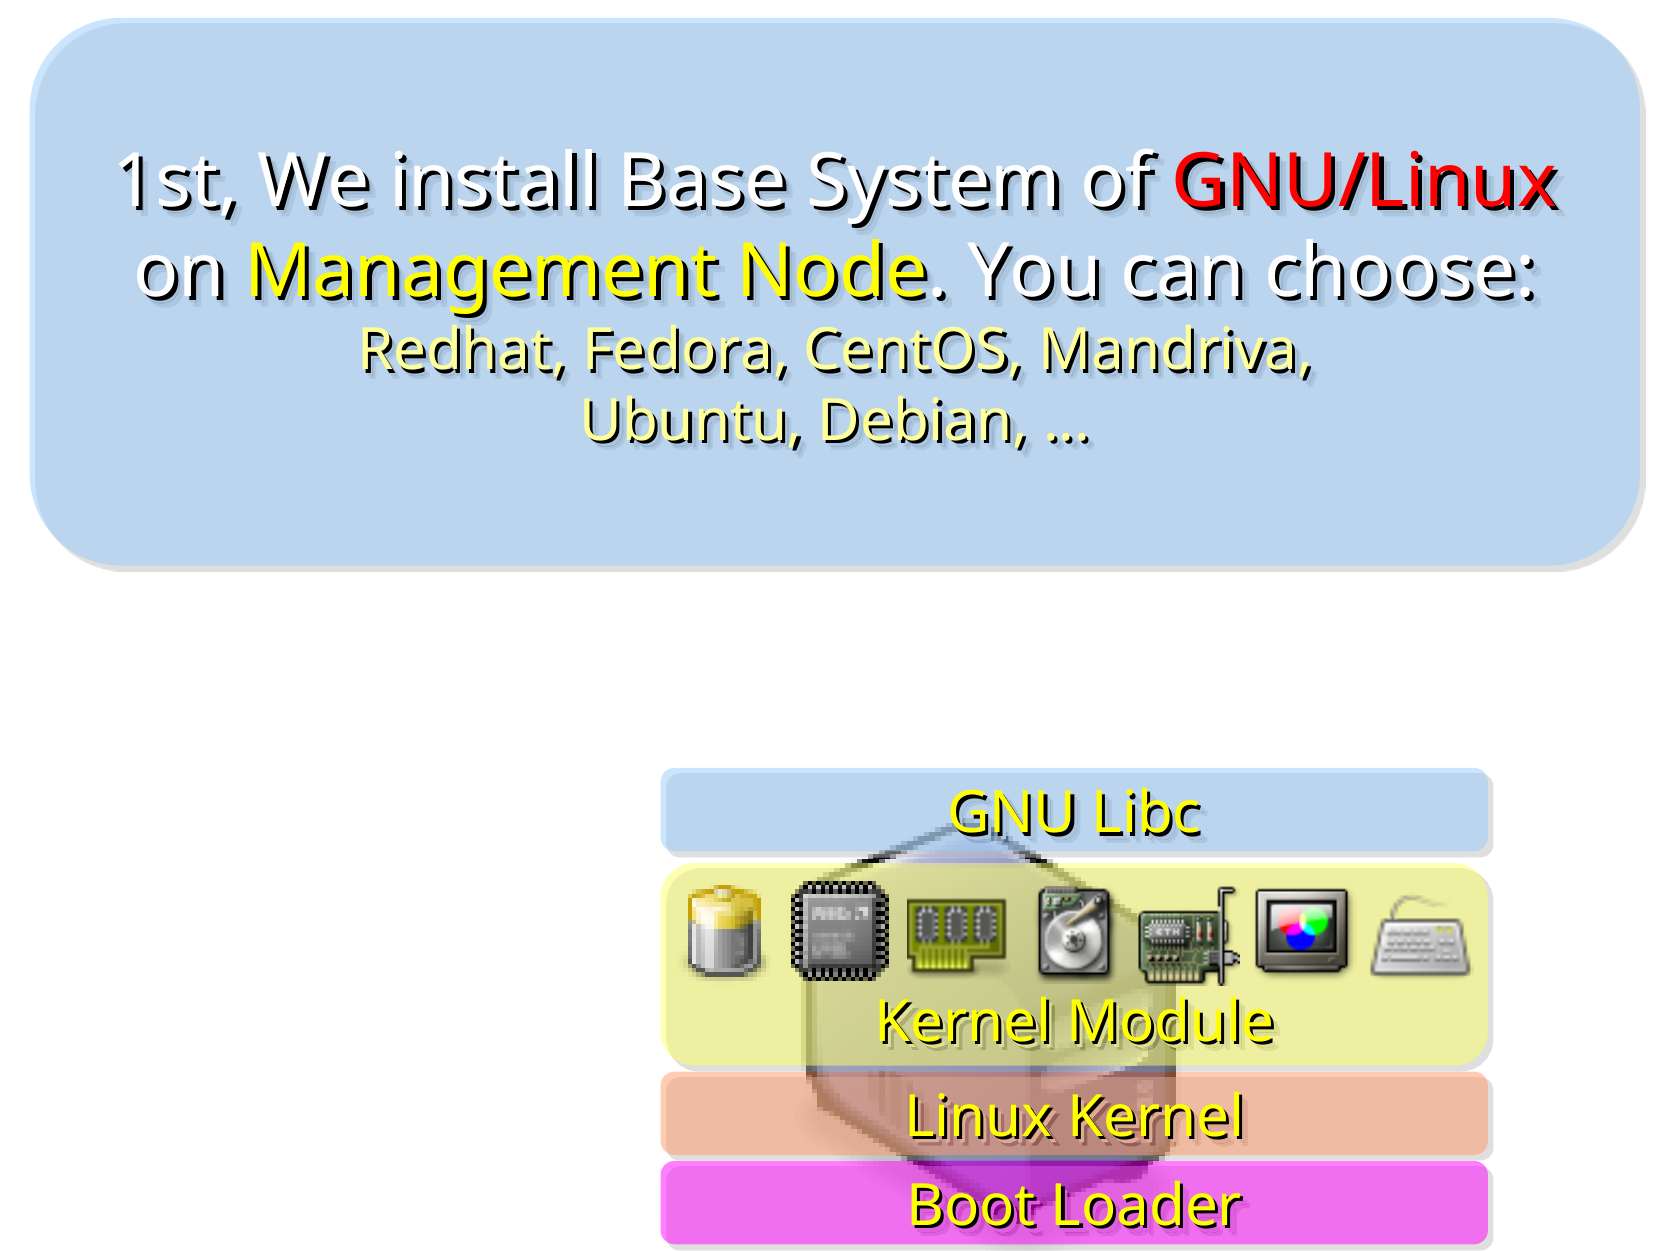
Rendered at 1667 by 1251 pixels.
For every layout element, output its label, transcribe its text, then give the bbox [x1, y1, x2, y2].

picture [773, 1066, 1221, 1071]
text_box 1st, We install Base System of GNU/Linux on Management Node. You can choose: Redhat, Fedora, CentOS, Mandriva, Ubuntu, Debian, ... [29, 17, 1640, 566]
text_box Linux Kernel [660, 1071, 1488, 1156]
picture [773, 1245, 1221, 1251]
picture [1252, 881, 1357, 986]
picture [1022, 883, 1125, 984]
text_box GNU Libc [660, 767, 1488, 852]
picture [675, 881, 779, 986]
picture [791, 881, 894, 986]
picture [907, 881, 1010, 986]
text_box Boot Loader [660, 1160, 1488, 1245]
text_box Kernel Module [660, 863, 1488, 1066]
picture [773, 852, 1221, 863]
picture [1369, 881, 1474, 986]
picture [773, 1156, 1221, 1160]
picture [1137, 881, 1240, 986]
